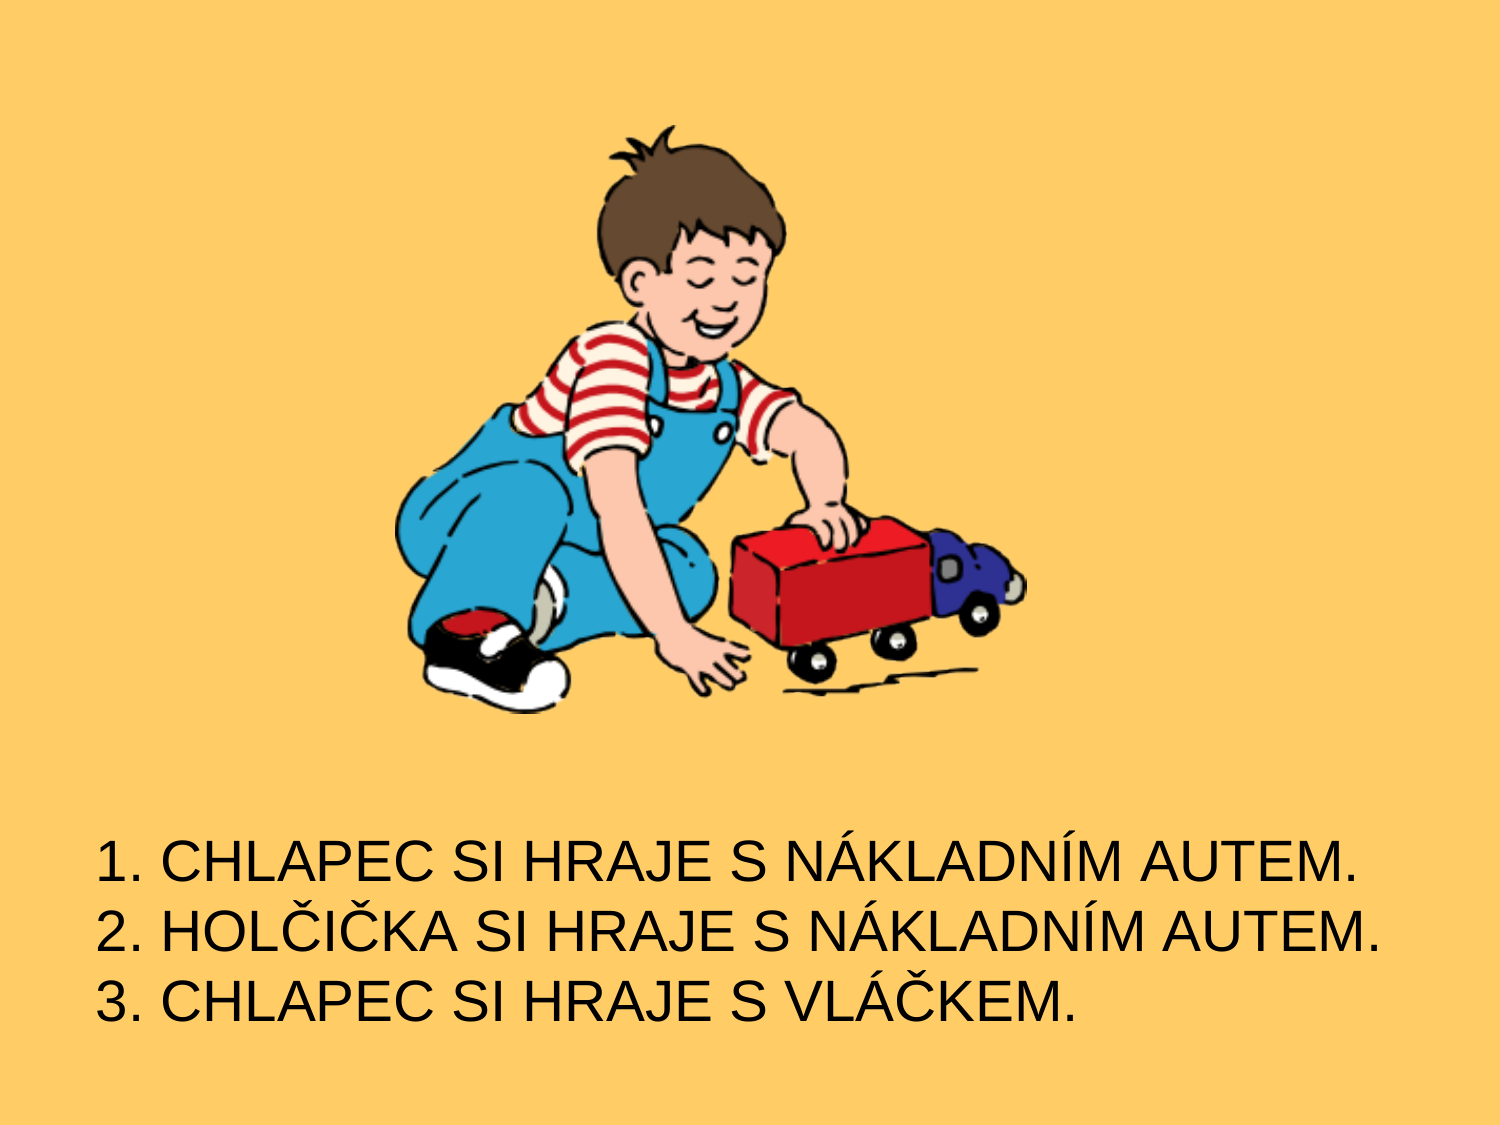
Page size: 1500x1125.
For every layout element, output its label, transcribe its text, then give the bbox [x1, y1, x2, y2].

title 1. CHLAPEC SI HRAJE S NÁKLADNÍM AUTEM. 2. HOLČIČKA SI HRAJE S NÁKLADNÍM AUTEM. 3. CHLAPEC SI HRAJE S VLÁČKEM. [64, 798, 1415, 1058]
picture [395, 125, 1027, 714]
